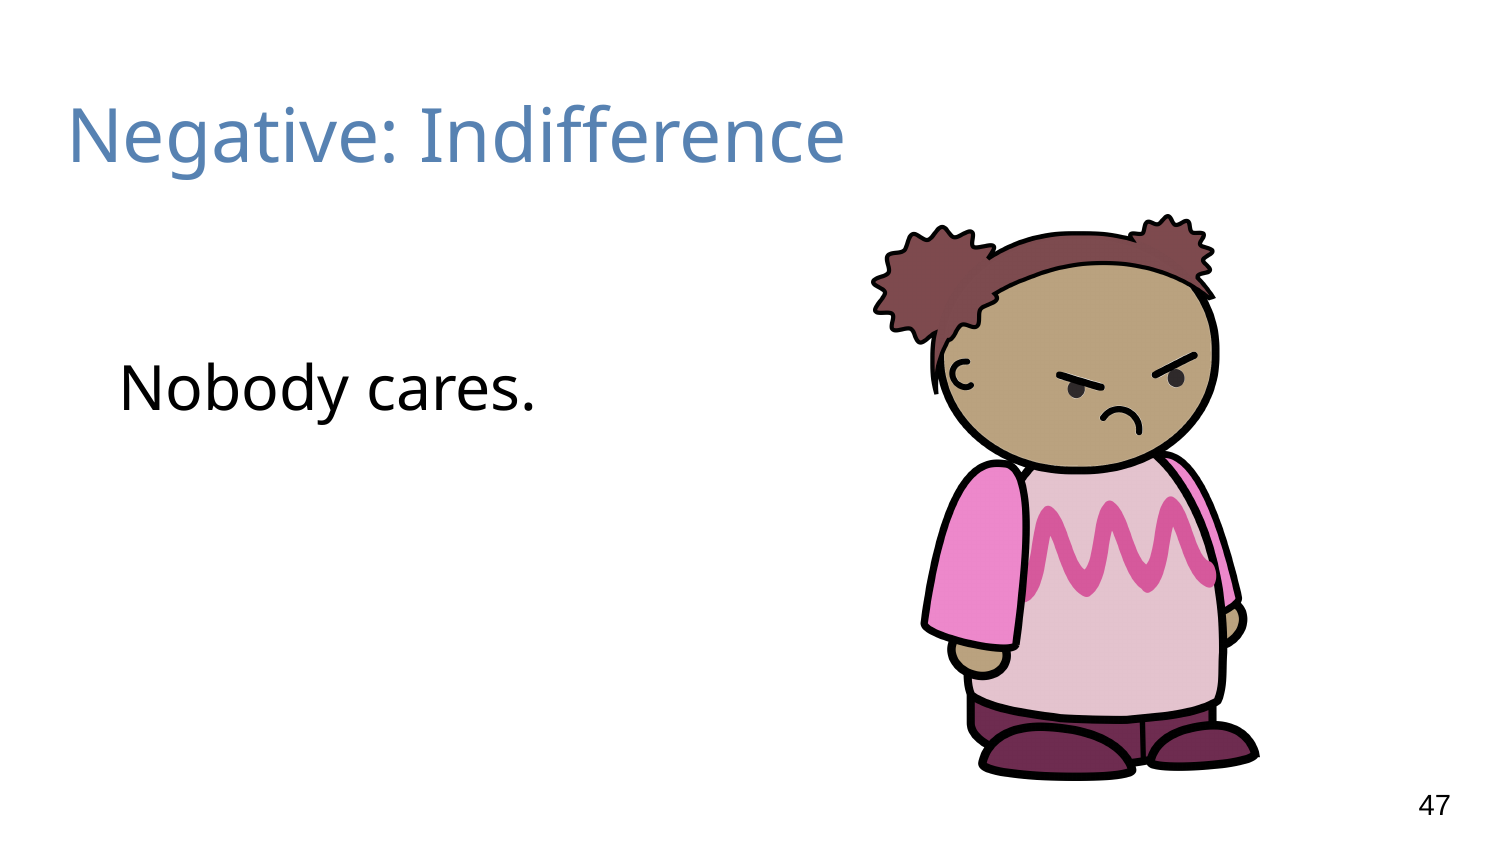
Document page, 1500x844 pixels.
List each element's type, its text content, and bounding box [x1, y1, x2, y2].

text_box Nobody cares. [103, 332, 758, 639]
picture [871, 214, 1260, 781]
title Negative: Indifference [51, 72, 1449, 167]
